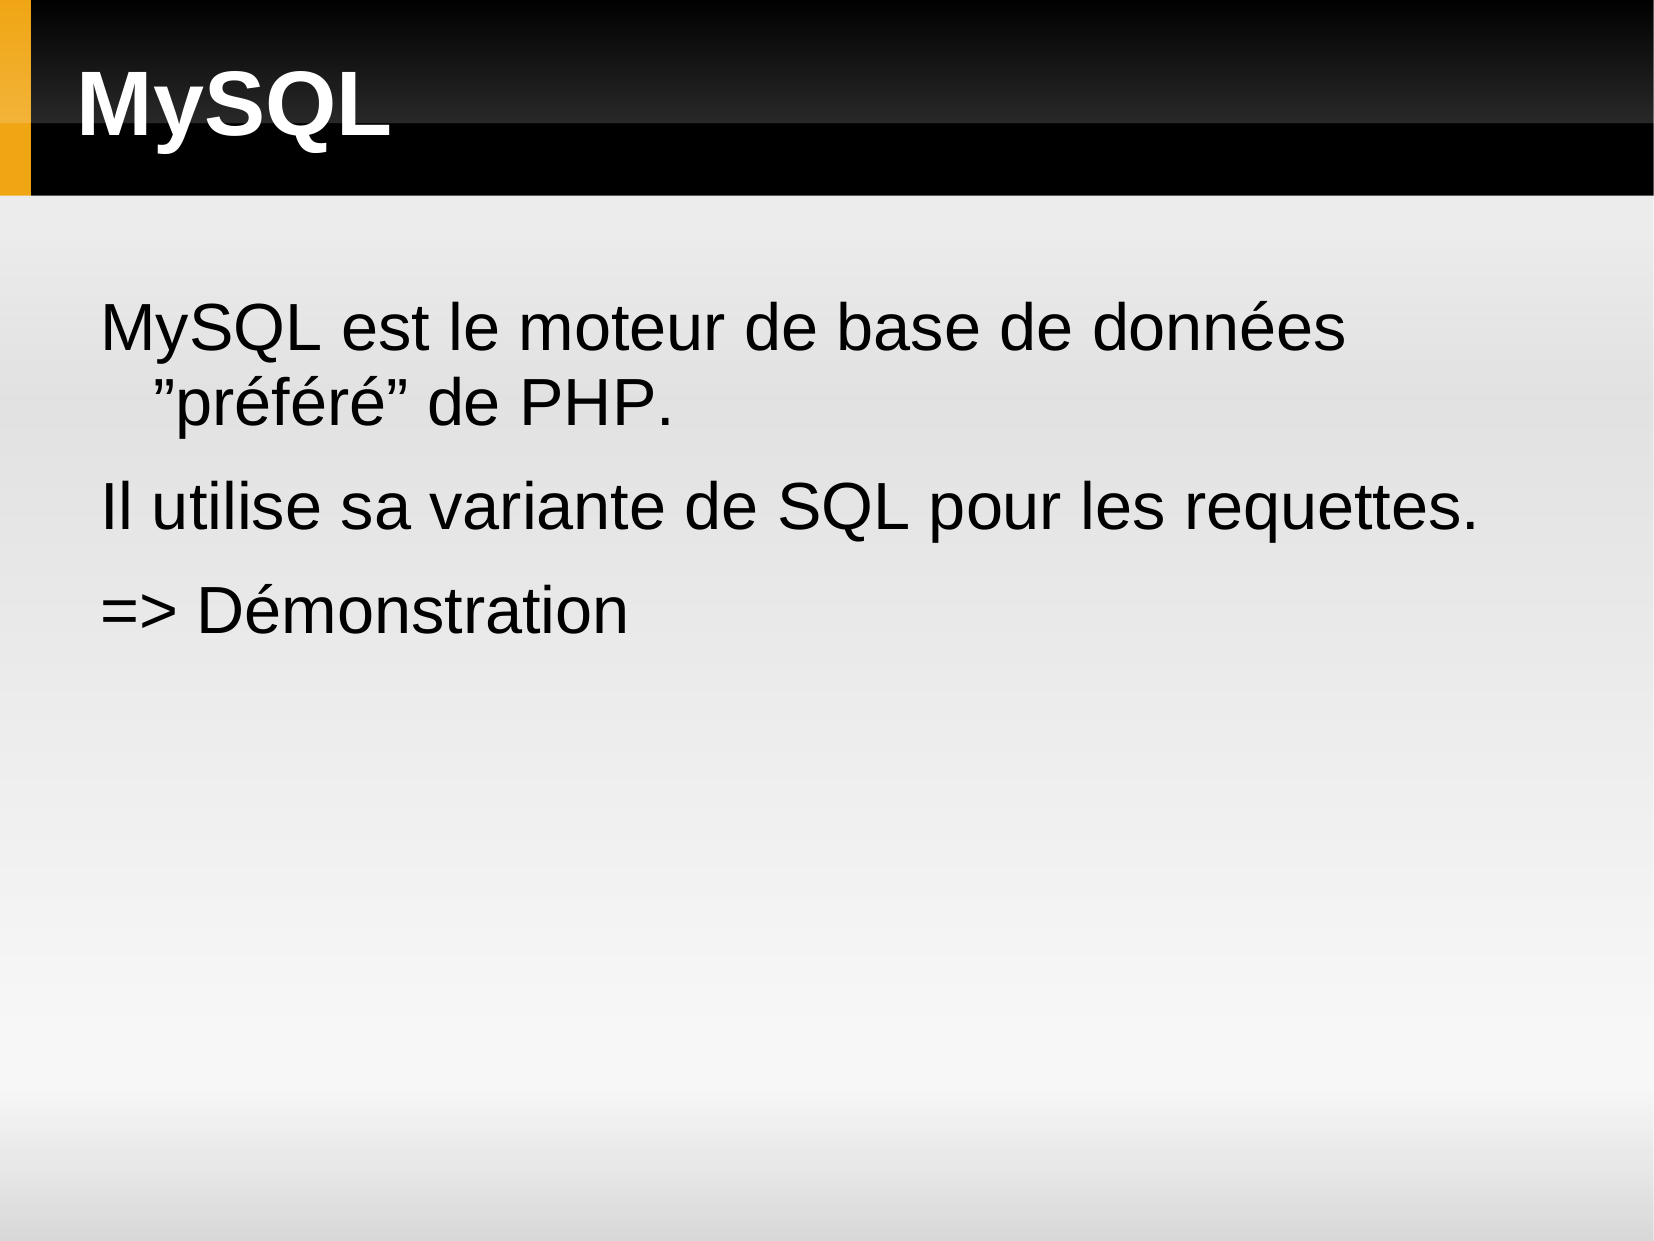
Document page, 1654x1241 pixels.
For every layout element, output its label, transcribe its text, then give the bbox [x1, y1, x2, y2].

title MySQL [76, 7, 1565, 200]
picture [0, 0, 1654, 1241]
list MySQL est le moteur de base de données ”préféré” de PHP. Il utilise sa variante de SQL pour les requettes. => Démonstration [82, 290, 1571, 1094]
